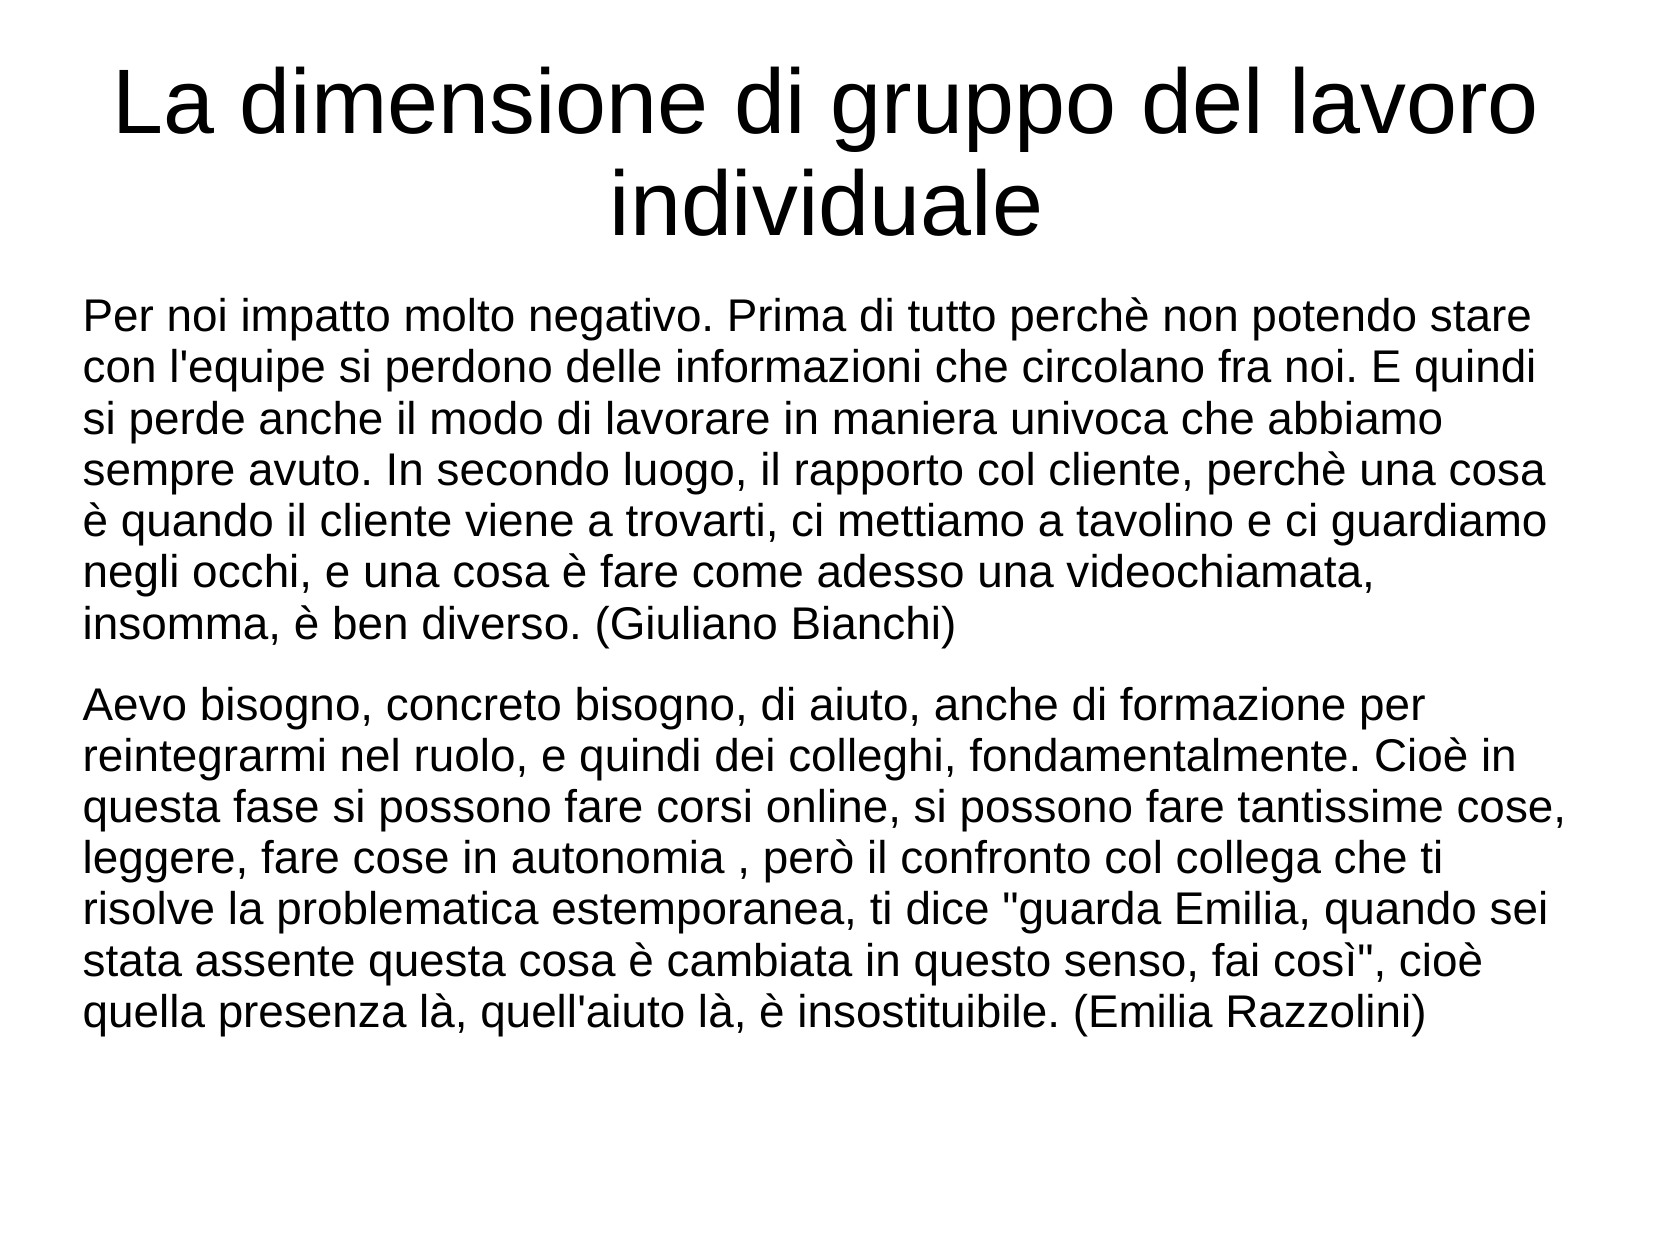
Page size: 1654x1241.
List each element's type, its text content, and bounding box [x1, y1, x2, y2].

list Per noi impatto molto negativo. Prima di tutto perchè non potendo stare con l'equipe si perdono delle informazioni che circolano fra noi. E quindi si perde anche il modo di lavorare in maniera univoca che abbiamo sempre avuto. In secondo luogo, il rapporto col cliente, perchè una cosa è quando il cliente viene a trovarti, ci mettiamo a tavolino e ci guardiamo negli occhi, e una cosa è fare come adesso una videochiamata, insomma, è ben diverso. (Giuliano Bianchi) Aevo bisogno, concreto bisogno, di aiuto, anche di formazione per reintegrarmi nel ruolo, e quindi dei colleghi, fondamentalmente. Cioè in questa fase si possono fare corsi online, si possono fare tantissime cose, leggere, fare cose in autonomia , però il confronto col collega che ti risolve la problematica estemporanea, ti dice "guarda Emilia, quando sei stata assente questa cosa è cambiata in questo senso, fai così", cioè quella presenza là, quell'aiuto là, è insostituibile. (Emilia Razzolini) [82, 290, 1571, 1109]
title La dimensione di gruppo del lavoro individuale [82, 49, 1571, 257]
